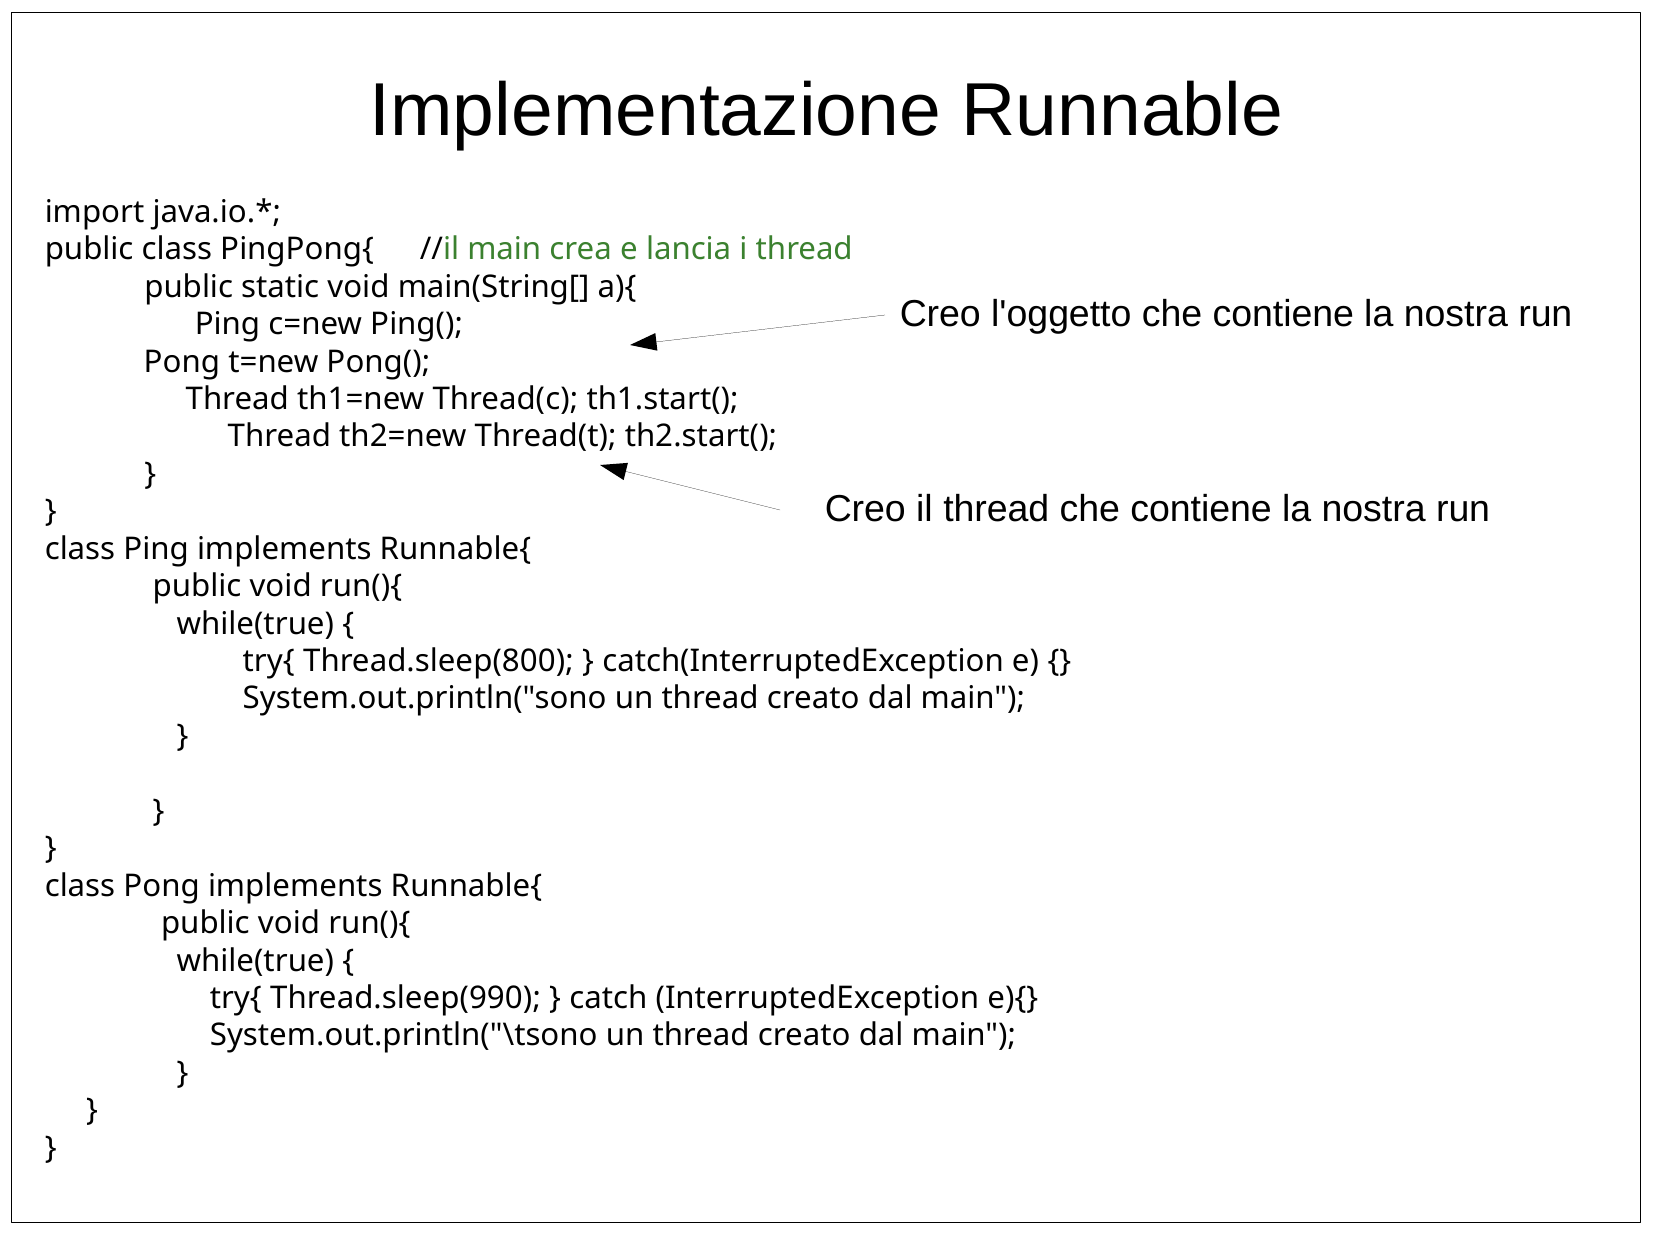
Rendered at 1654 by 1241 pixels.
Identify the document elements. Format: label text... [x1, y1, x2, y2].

text_box import java.io.*; public class PingPong{ //il main crea e lancia i thread public static void main(String[] a){ Ping c=new Ping(); Pong t=new Pong(); Thread th1=new Thread(c); th1.start(); Thread th2=new Thread(t); th2.start(); } } class Ping implements Runnable{ public void run(){ while(true) { try{ Thread.sleep(800); } catch(InterruptedException e) {} System.out.println("sono un thread creato dal main"); } } } class Pong implements Runnable{ public void run(){ while(true) { try{ Thread.sleep(990); } catch (InterruptedException e){} System.out.println("\tsono un thread creato dal main"); } } } [29, 183, 1605, 1241]
text_box Implementazione Runnable [82, 2, 1571, 183]
text_box Creo l'oggetto che contiene la nostra run [885, 285, 1605, 342]
text_box Creo il thread che contiene la nostra run [810, 480, 1561, 537]
